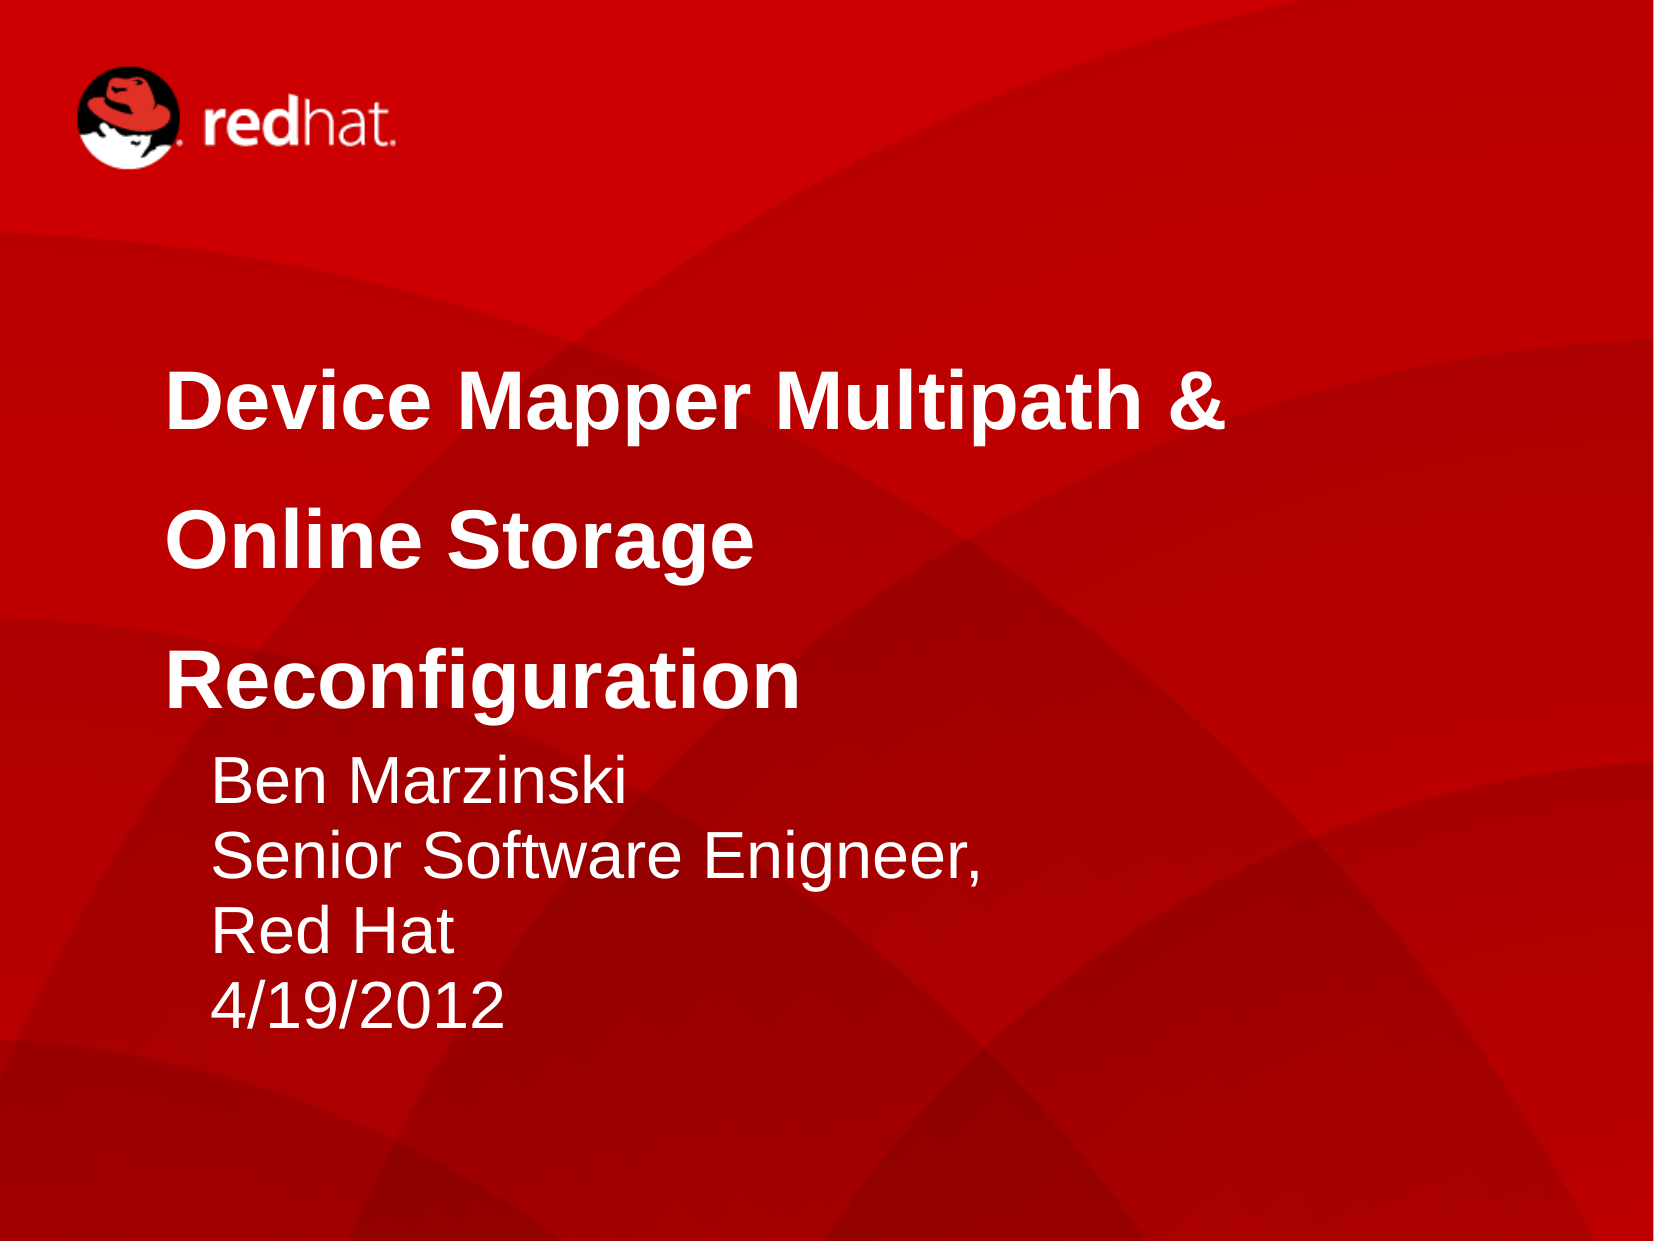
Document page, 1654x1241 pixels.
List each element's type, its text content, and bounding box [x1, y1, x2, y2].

picture [0, 0, 1654, 1241]
text_box Ben Marzinski Senior Software Enigneer, Red Hat 4/19/2012 [195, 623, 1088, 1051]
text_box Device Mapper Multipath & Online Storage Reconfiguration [150, 300, 1388, 1078]
